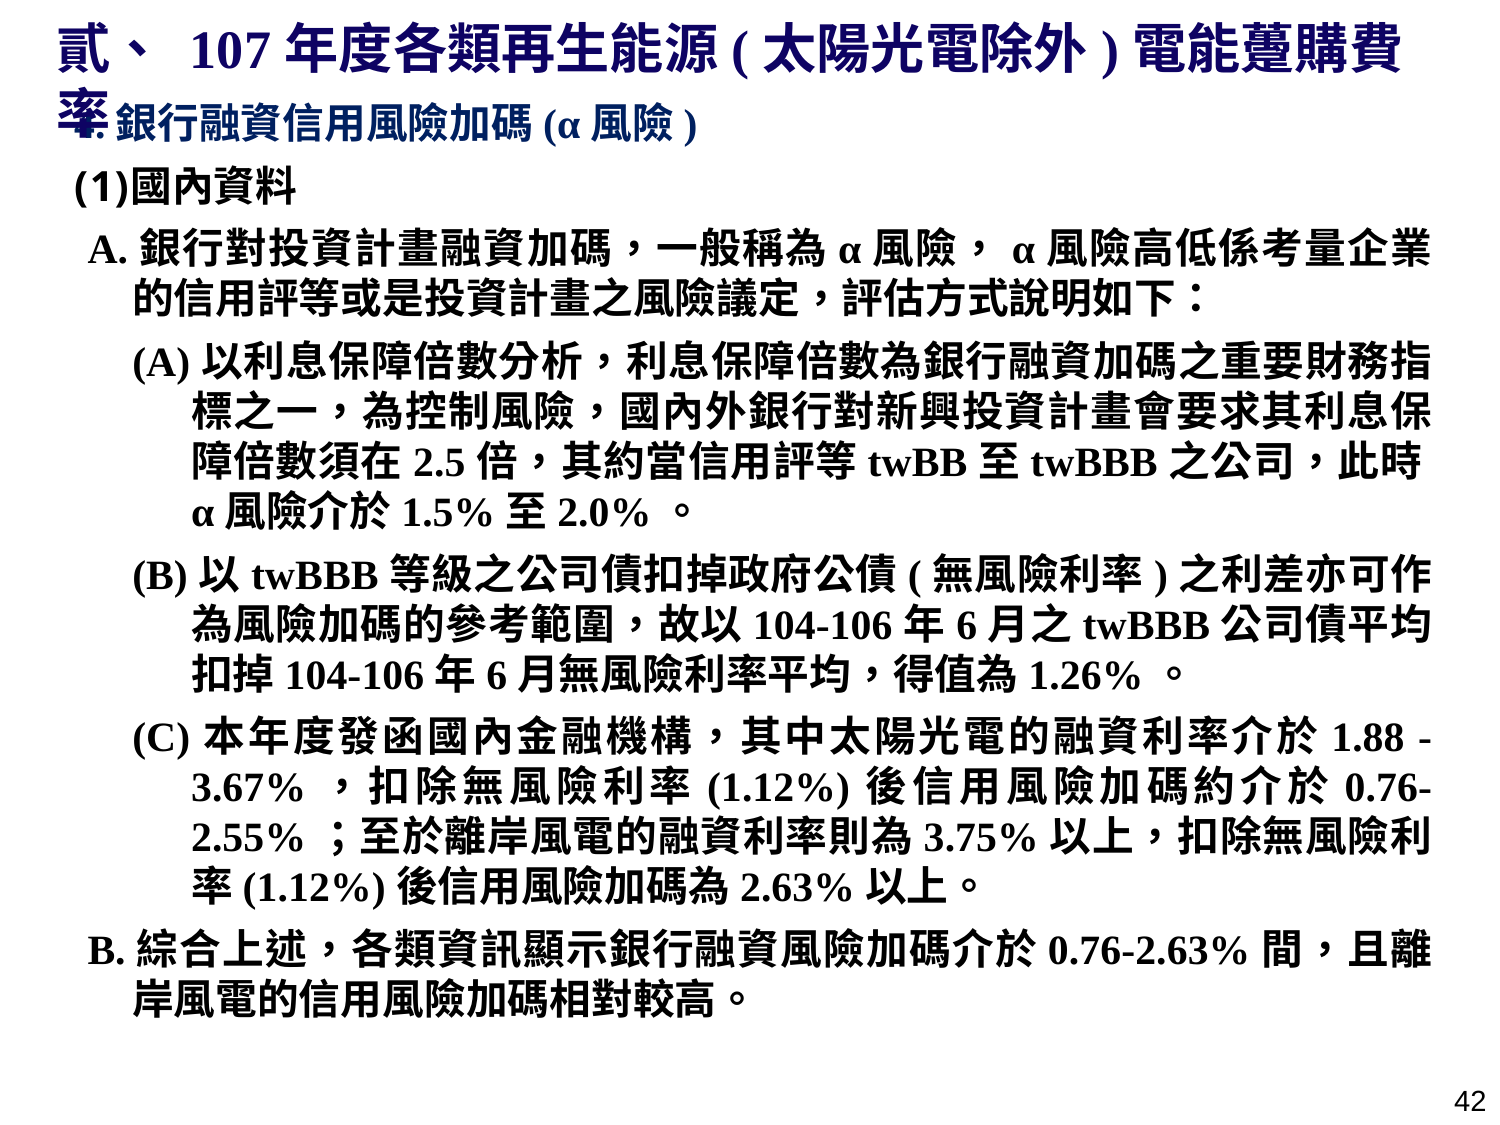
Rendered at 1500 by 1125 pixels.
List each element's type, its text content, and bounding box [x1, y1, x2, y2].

text_box 4.銀行融資信用風險加碼(α風險) 國內資料 A.銀行對投資計畫融資加碼，一般稱為α風險，α風險高低係考量企業的信用評等或是投資計畫之風險議定，評估方式說明如下： (A)以利息保障倍數分析，利息保障倍數為銀行融資加碼之重要財務指標之一，為控制風險，國內外銀行對新興投資計畫會要求其利息保障倍數須在2.5倍，其約當信用評等twBB至twBBB之公司，此時α風險介於1.5%至2.0%。 (B)以twBBB等級之公司債扣掉政府公債(無風險利率)之利差亦可作為風險加碼的參考範圍，故以104-106年6月之twBBB公司債平均扣掉104-106年6月無風險利率平均，得值為1.26%。 (C)本年度發函國內金融機構，其中太陽光電的融資利率介於1.88 - 3.67%，扣除無風險利率(1.12%)後信用風險加碼約介於0.76-2.55%；至於離岸風電的融資利率則為3.75%以上，扣除無風險利率(1.12%)後信用風險加碼為2.63%以上。 B.綜合上述，各類資訊顯示銀行融資風險加碼介於0.76-2.63%間，且離岸風電的信用風險加碼相對較高。 [29, 89, 1447, 1047]
slide_number <編號> [1151, 1074, 1500, 1125]
text_box 貳、 107年度各類再生能源(太陽光電除外)電能躉購費率 [41, 7, 1459, 90]
